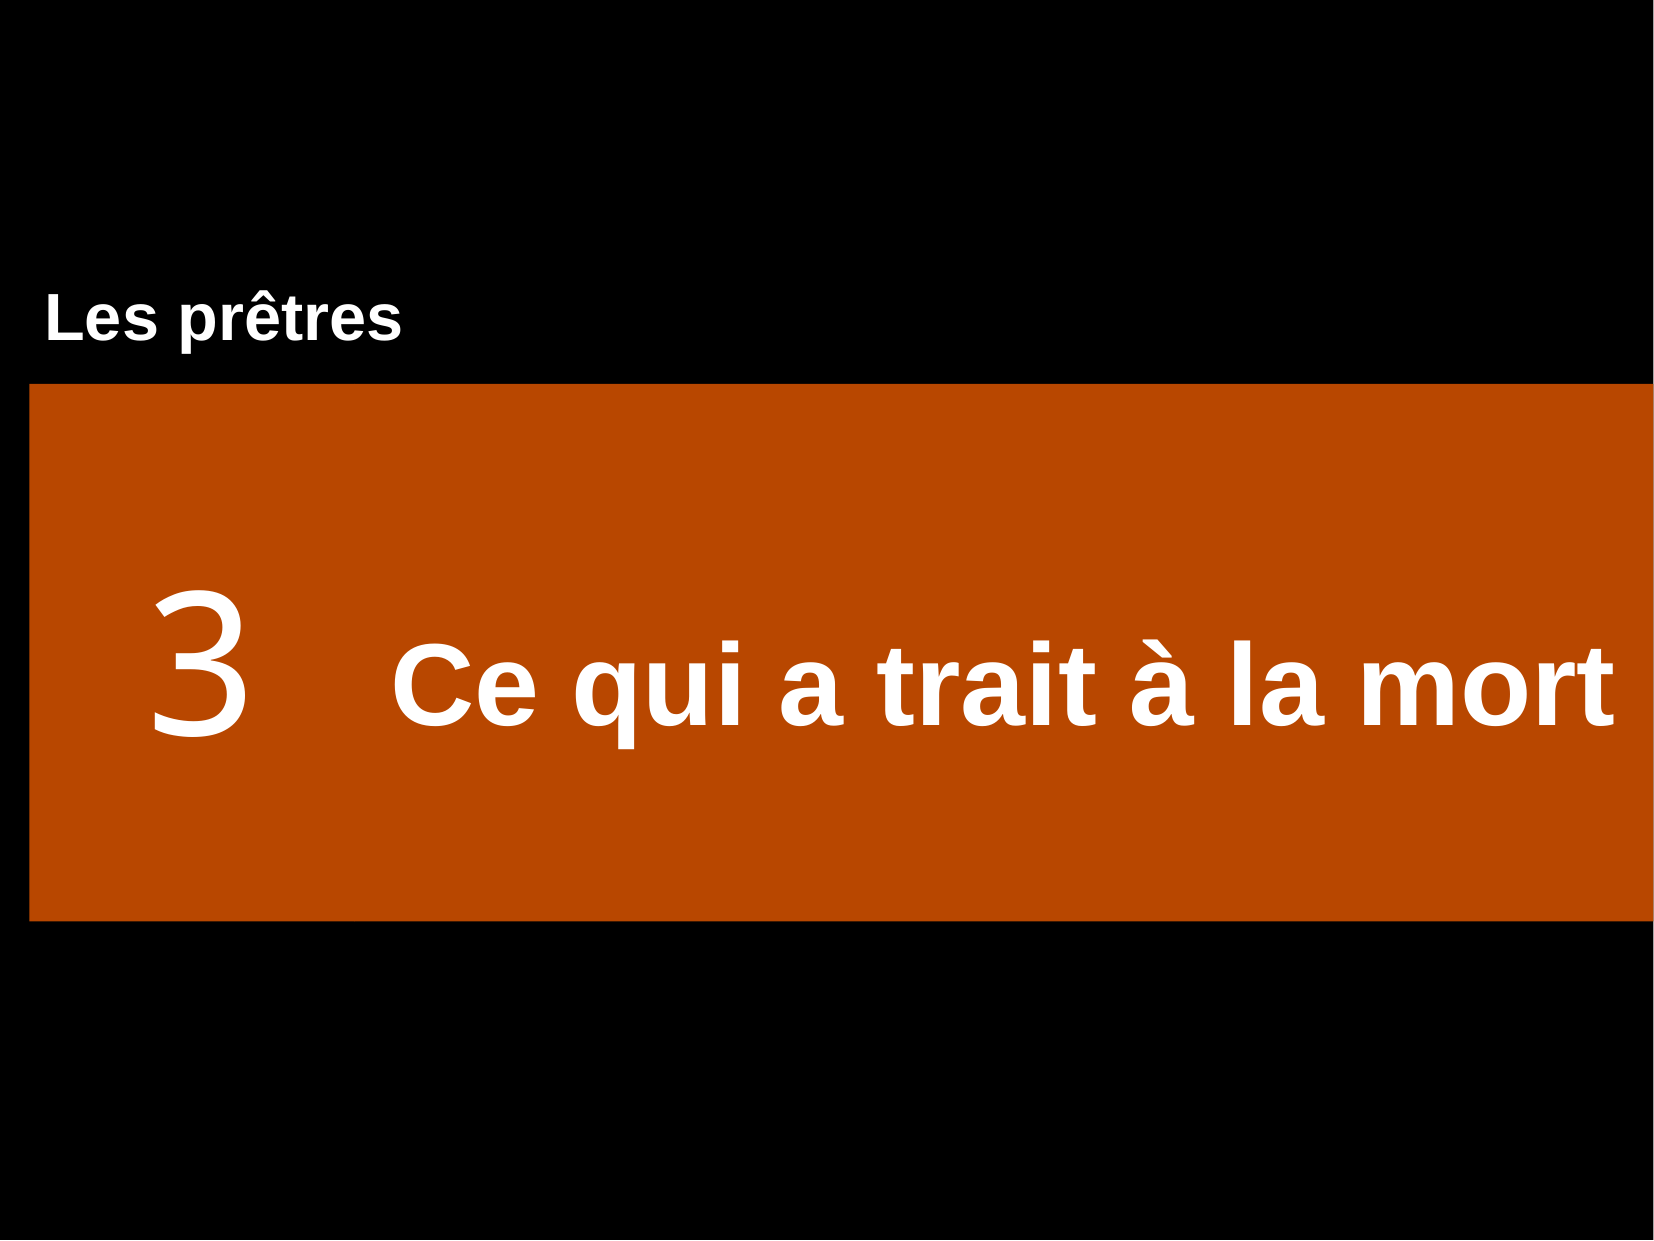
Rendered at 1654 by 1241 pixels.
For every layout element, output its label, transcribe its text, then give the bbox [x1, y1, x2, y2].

text_box [29, 383, 354, 922]
text_box Les prêtres [29, 272, 1654, 363]
text_box 3 [125, 513, 296, 802]
text_box Ce qui a trait à la mort [354, 383, 1654, 922]
